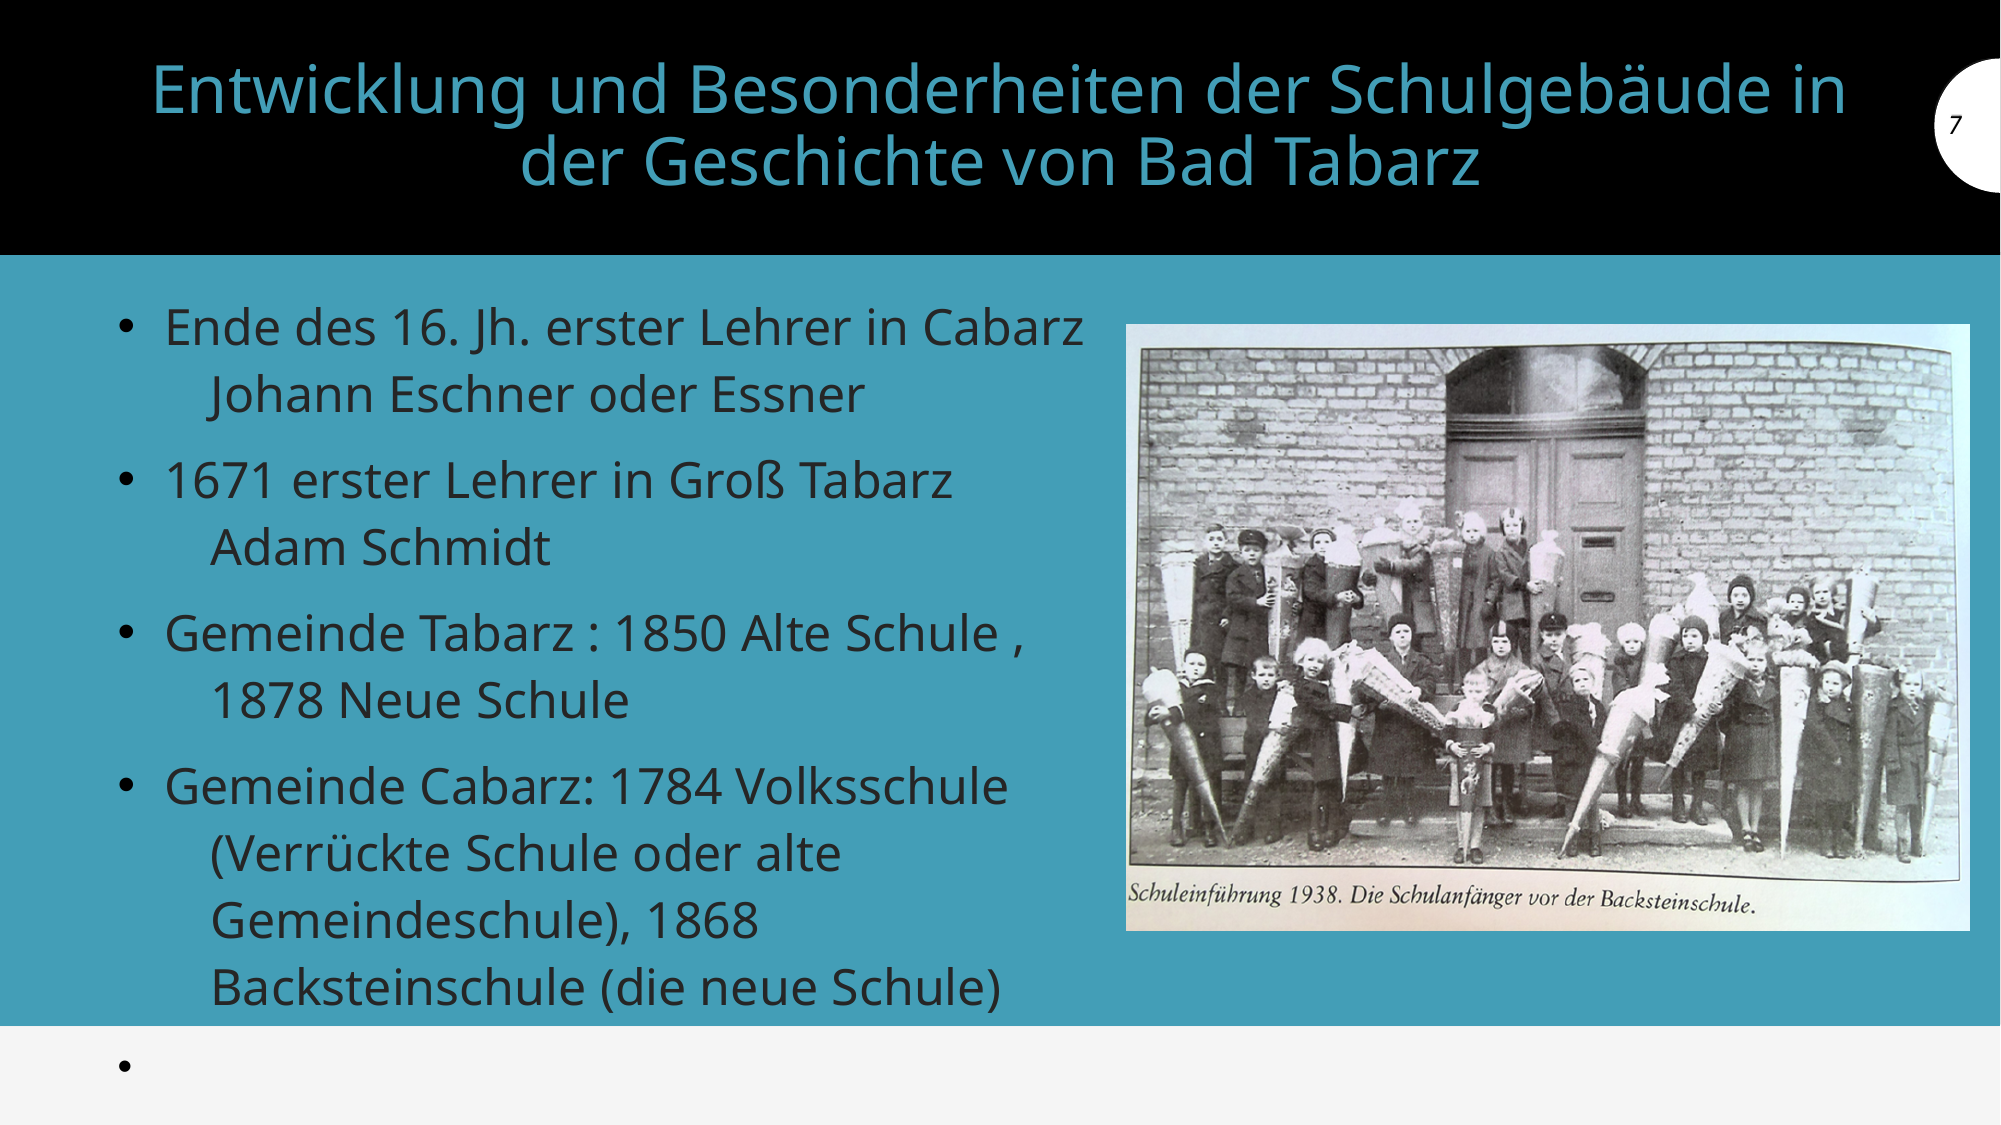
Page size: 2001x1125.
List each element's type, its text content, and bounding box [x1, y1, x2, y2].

text_box [1933, 96, 2000, 157]
picture [1126, 324, 1970, 931]
title Entwicklung und Besonderheiten der Schulgebäude in der Geschichte von Bad Tabarz [125, 46, 1877, 211]
list Ende des 16. Jh. erster Lehrer in Cabarz Johann Eschner oder Essner 1671 erster Lehrer in Groß Tabarz Adam Schmidt Gemeinde Tabarz : 1850 Alte Schule , 1878 Neue Schule Gemeinde Cabarz: 1784 Volksschule (Verrückte Schule oder alte Gemeindeschule), 1868 Backsteinschule (die neue Schule) [102, 270, 1104, 1109]
